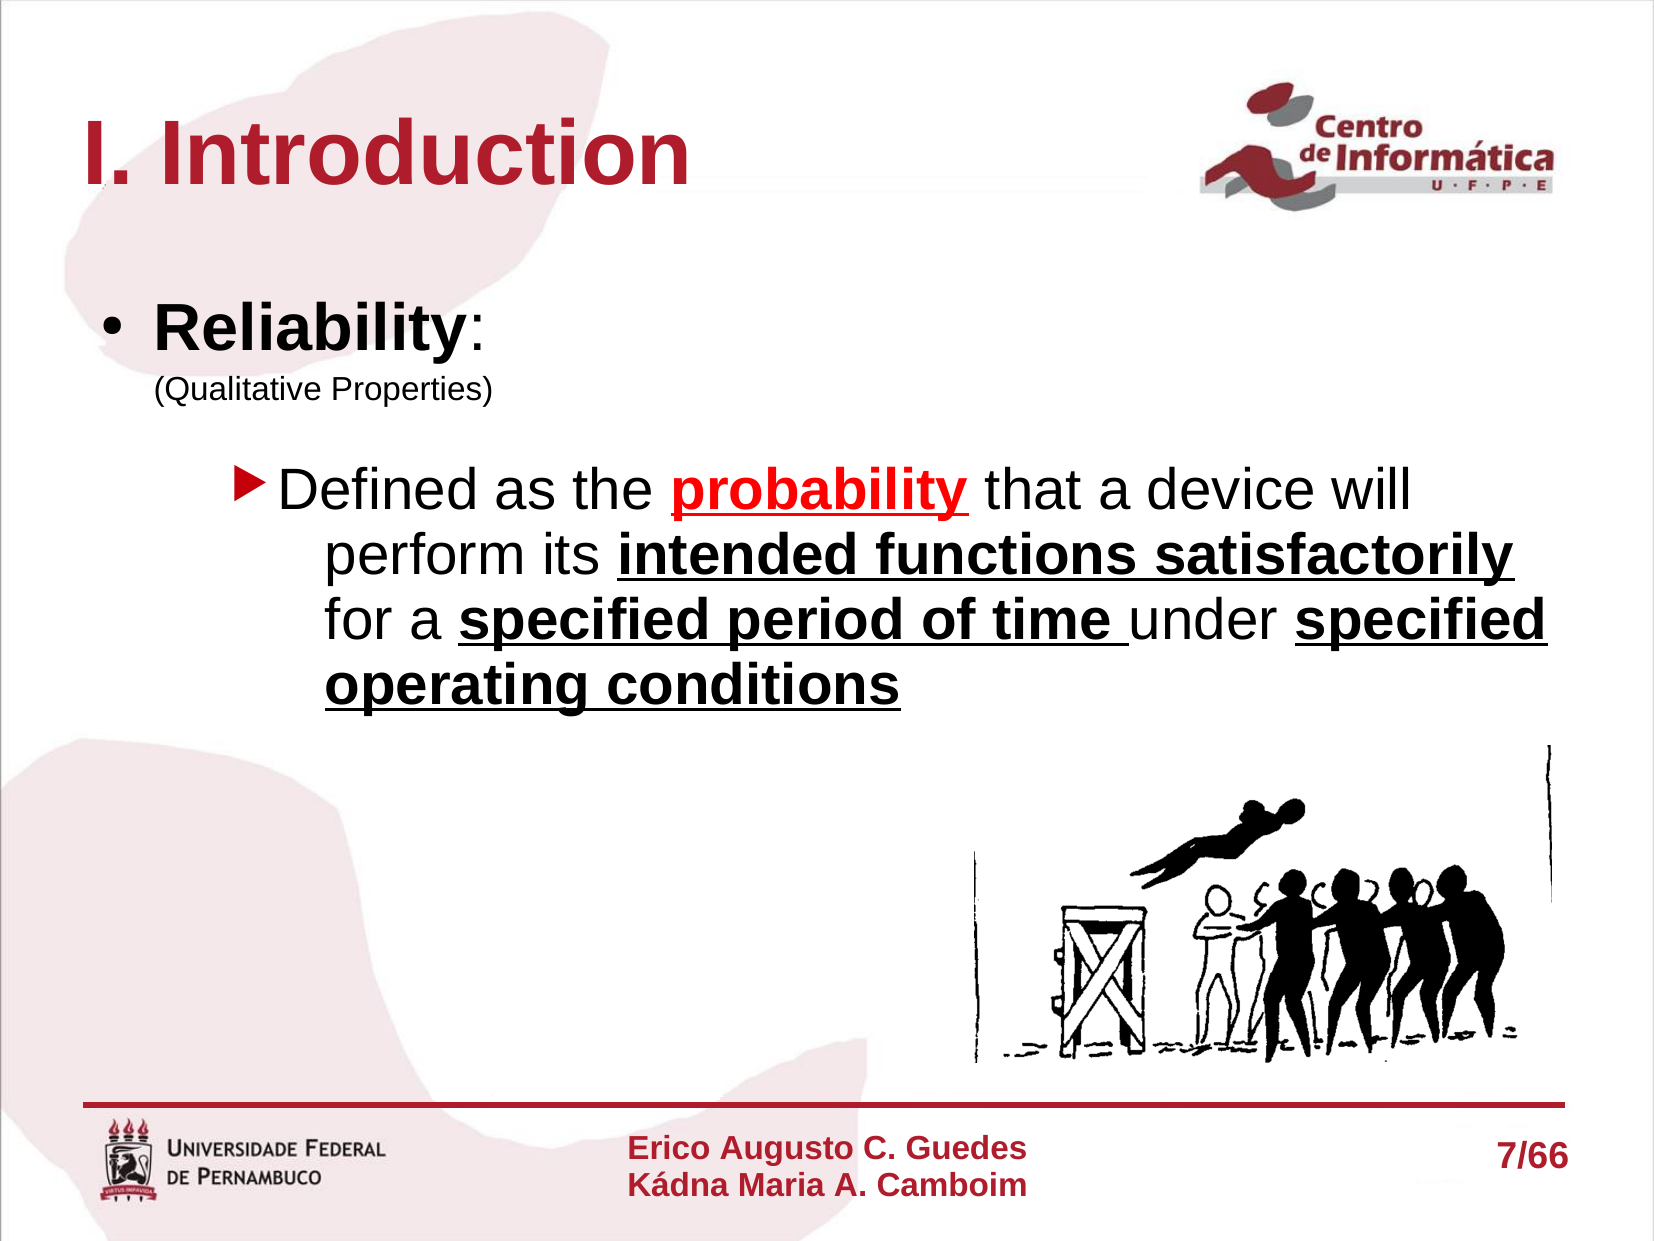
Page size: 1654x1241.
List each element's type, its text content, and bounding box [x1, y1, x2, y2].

list Reliability: (Qualitative Properties) Defined as the probability that a device will perform its intended functions satisfactorily for a specified period of time under specified operating conditions [82, 290, 1571, 1184]
picture [0, 0, 1654, 1241]
title I. Introduction [82, 56, 1571, 250]
